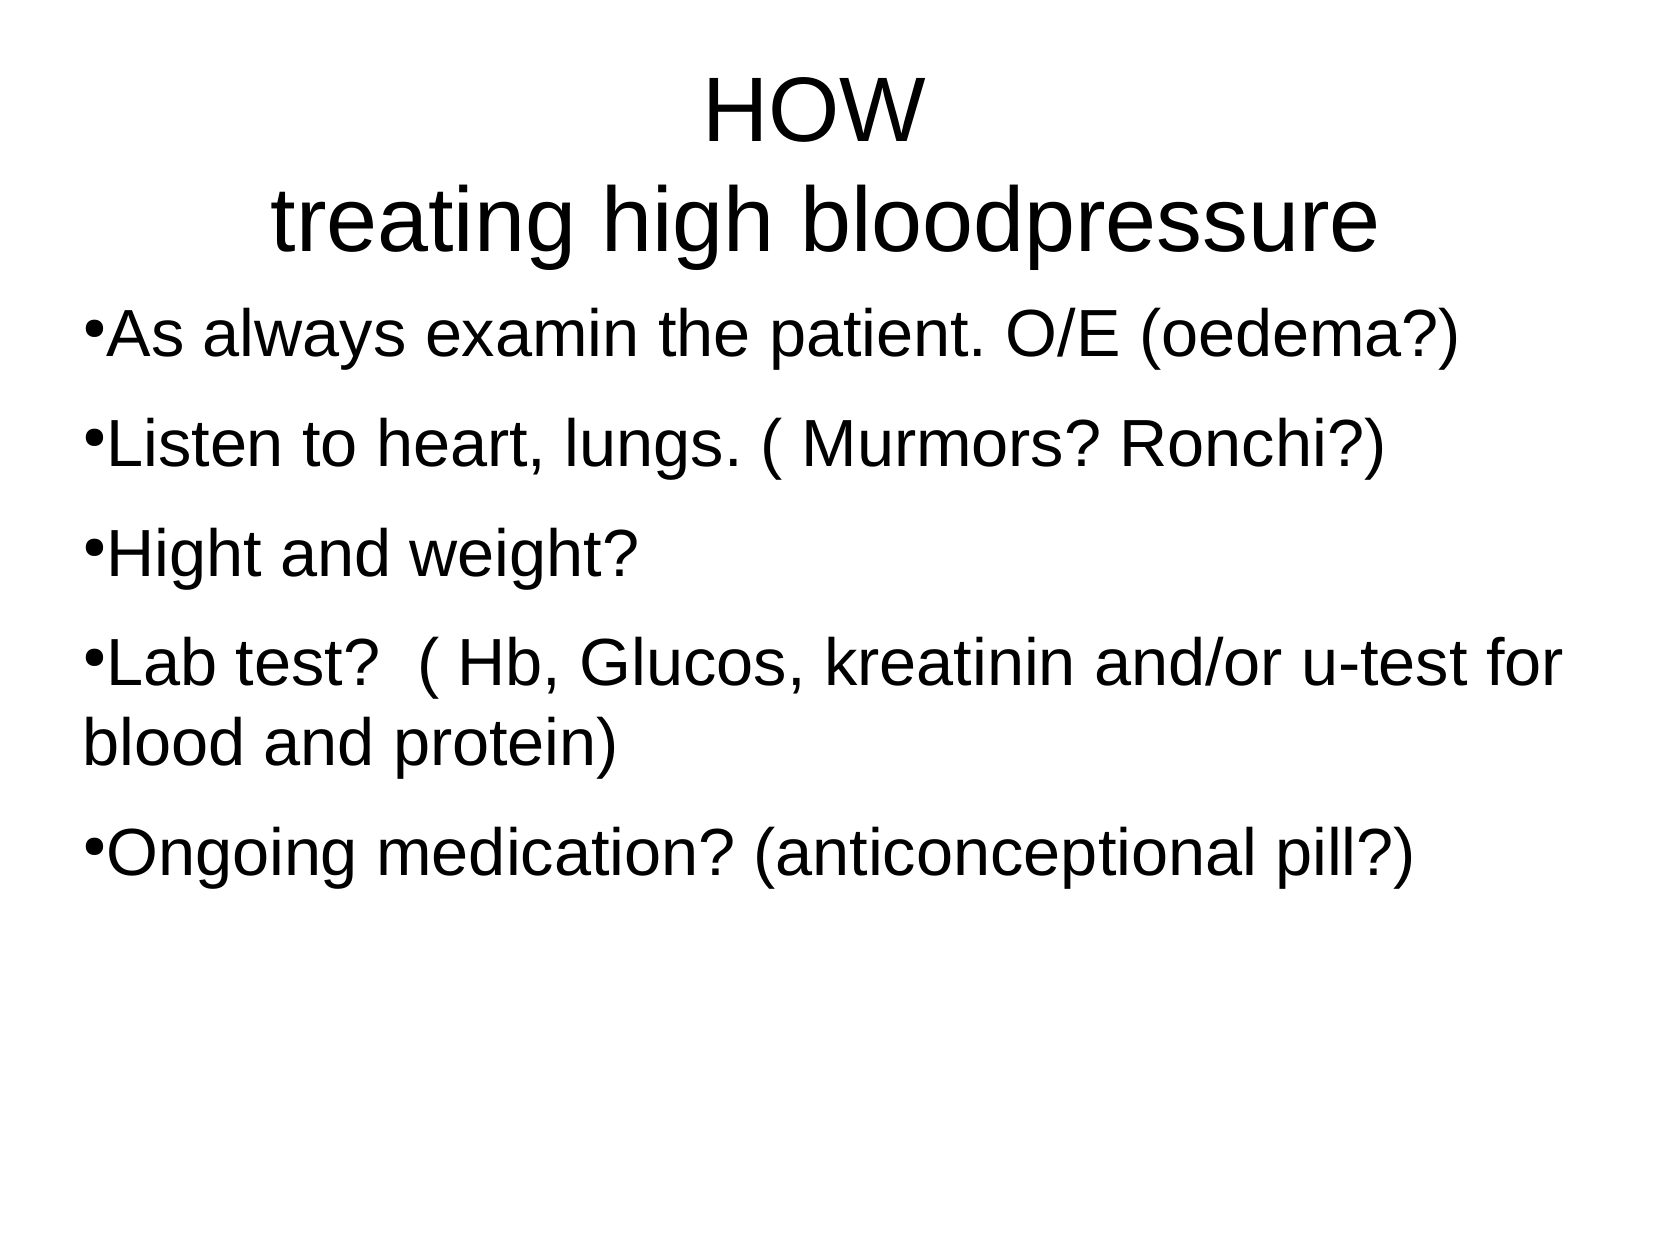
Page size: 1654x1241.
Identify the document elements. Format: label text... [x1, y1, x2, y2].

title HOW treating high bloodpressure [82, 49, 1571, 257]
list As always examin the patient. O/E (oedema?) Listen to heart, lungs. ( Murmors? Ronchi?) Hight and weight? Lab test? ( Hb, Glucos, kreatinin and/or u-test for blood and protein) Ongoing medication? (anticonceptional pill?) [82, 290, 1571, 1010]
